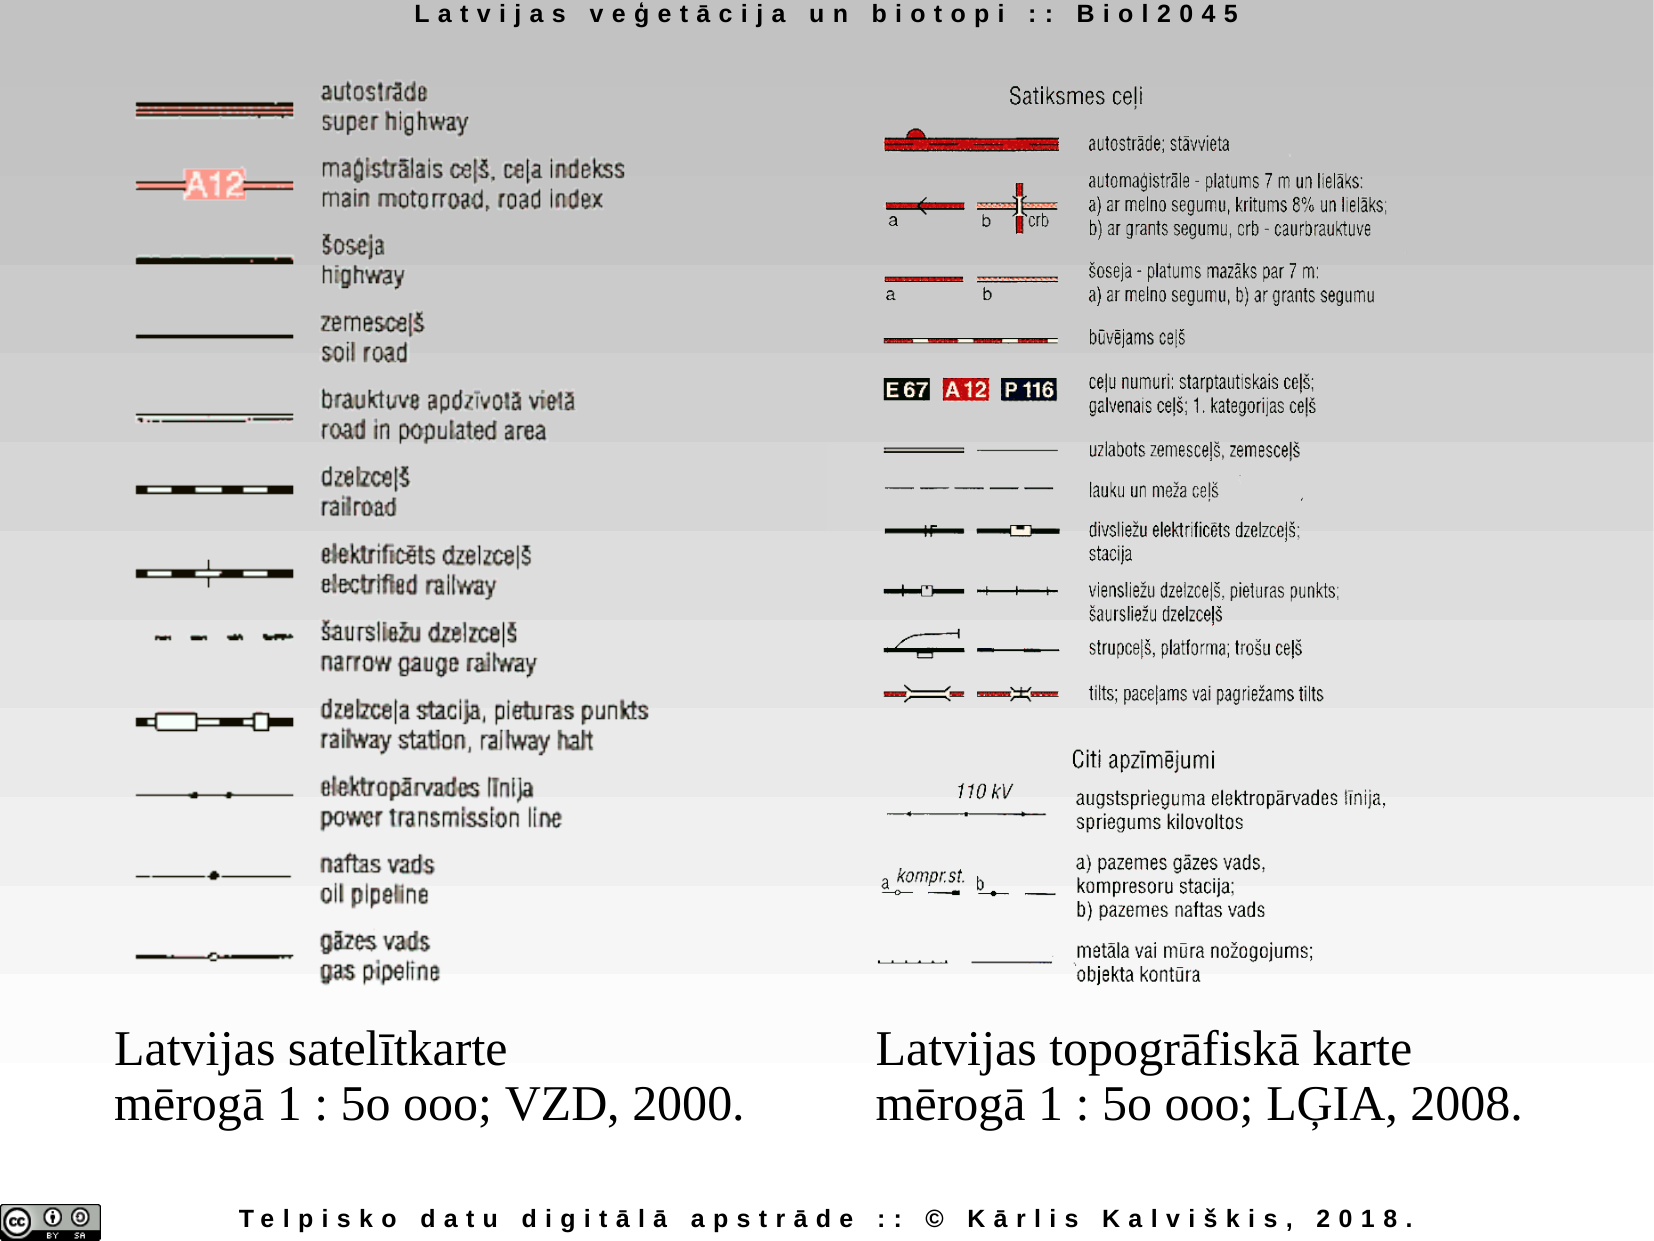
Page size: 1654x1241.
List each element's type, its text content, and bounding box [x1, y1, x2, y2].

text_box Latvijas topogrāfiskā karte mērogā 1 : 5o ooo; LĢIA, 2008. [875, 1021, 1524, 1132]
text_box Latvijas satelītkarte mērogā 1 : 5o ooo; VZD, 2000. [114, 1021, 745, 1132]
picture [0, 0, 1654, 1241]
